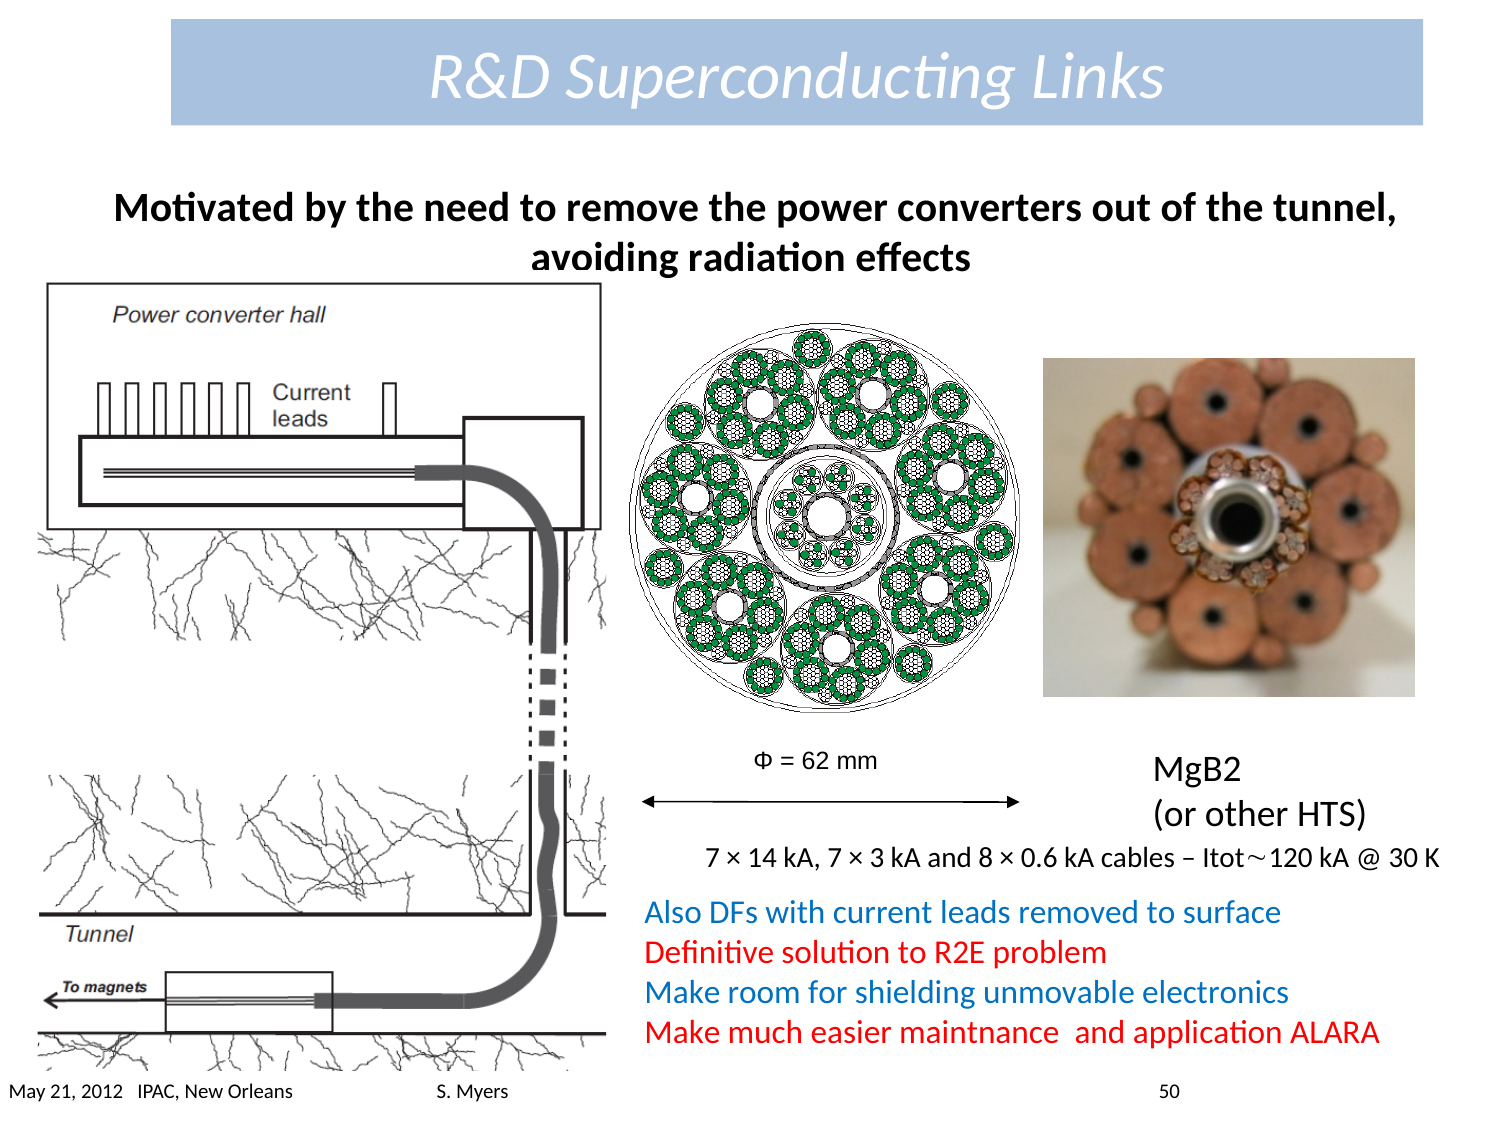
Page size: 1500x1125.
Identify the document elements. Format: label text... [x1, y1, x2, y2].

text_box 7 × 14 kA, 7 × 3 kA and 8 × 0.6 kA cables – Itot120 kA @ 30 K [690, 831, 1462, 881]
picture [629, 323, 1020, 713]
text_box MgB2 (or other HTS) [1137, 736, 1398, 842]
slide_number May 21, 2012 IPAC, New Orleans [0, 1070, 344, 1125]
text_box Motivated by the need to remove the power converters out of the tunnel, avoiding radiation effects [64, 172, 1447, 288]
slide_number <number> [1144, 1070, 1495, 1125]
text_box Φ = 62 mm [738, 736, 936, 782]
footer S. Myers [421, 1070, 1079, 1125]
picture [1043, 358, 1415, 697]
text_box Also DFs with current leads removed to surface Definitive solution to R2E problem Make room for shielding unmovable electronics Make much easier maintnance and application ALARA [629, 882, 1463, 1058]
title R&D Superconducting Links [171, 19, 1424, 126]
picture [37, 270, 607, 1071]
